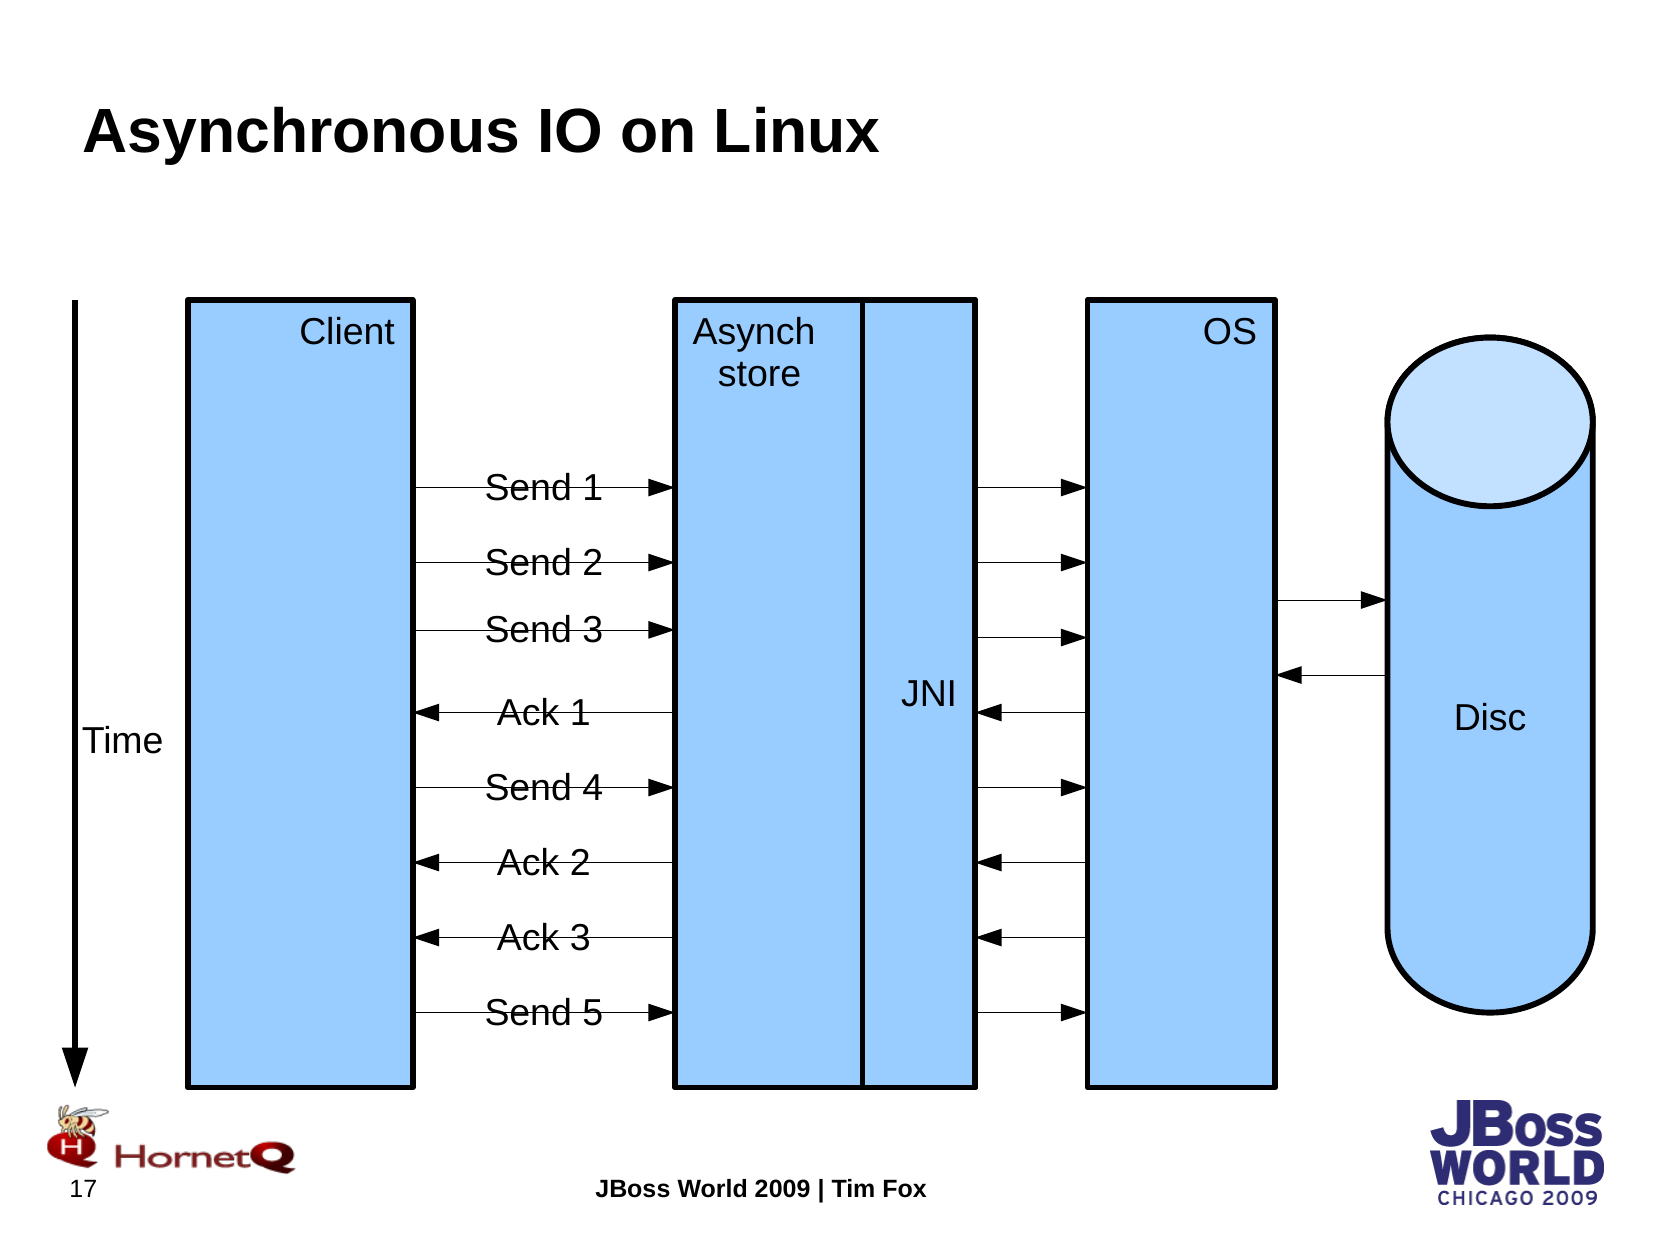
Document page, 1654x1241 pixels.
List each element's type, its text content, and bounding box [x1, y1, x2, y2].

text_box JNI [862, 300, 976, 1088]
text_box Asynch store [675, 300, 862, 1088]
picture [46, 1101, 297, 1177]
text_box Time [67, 712, 181, 784]
picture [1430, 1099, 1604, 1212]
title Asynchronous IO on Linux [82, 37, 1571, 226]
text_box Client [187, 300, 413, 1088]
text_box Disc [1387, 431, 1593, 1013]
text_box OS [1087, 300, 1276, 1088]
